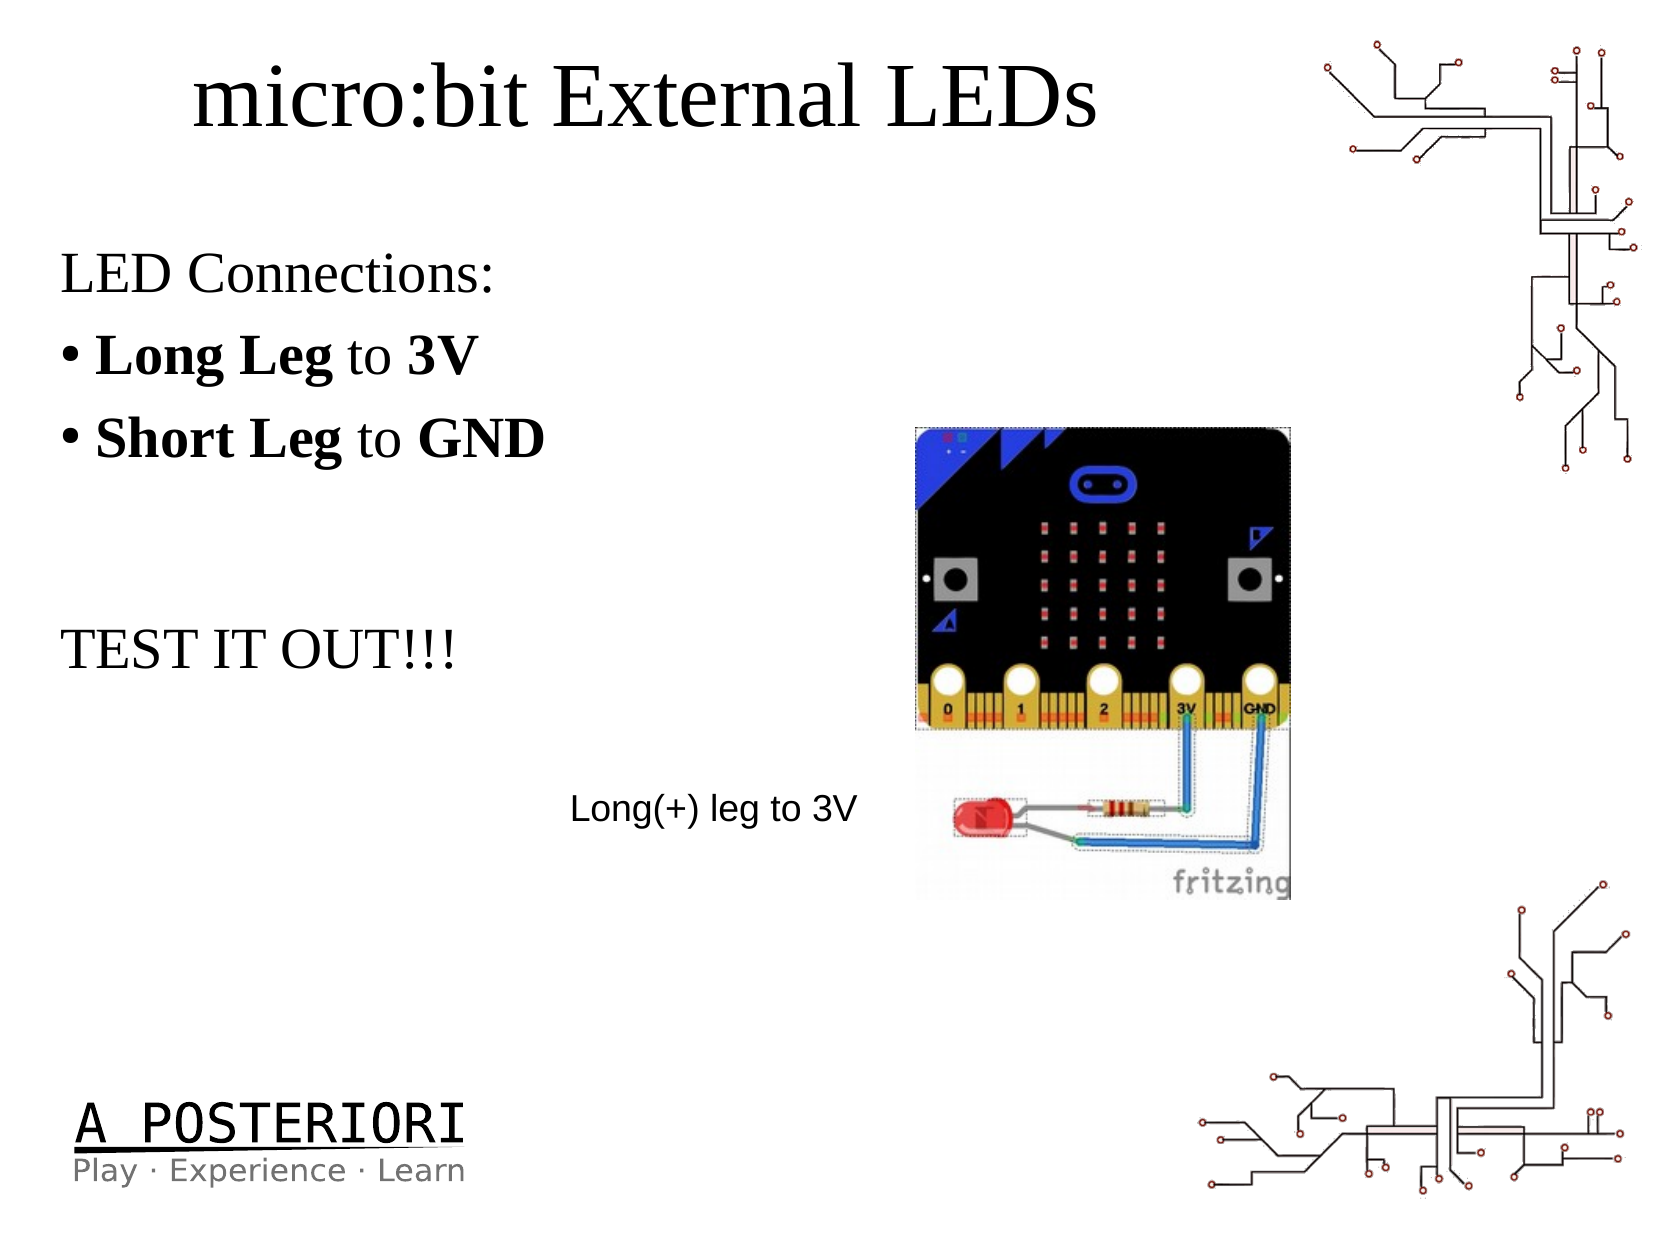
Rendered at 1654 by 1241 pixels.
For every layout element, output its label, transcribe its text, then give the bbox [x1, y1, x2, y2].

subtitle LED Connections: Long Leg to 3V Short Leg to GND TEST IT OUT!!! [60, 240, 1493, 1006]
picture [73, 1101, 466, 1189]
text_box Long(+) leg to 3V [555, 780, 901, 837]
picture [1305, 35, 1643, 496]
picture [915, 427, 1636, 1201]
title micro:bit External LEDs [35, 13, 1258, 177]
